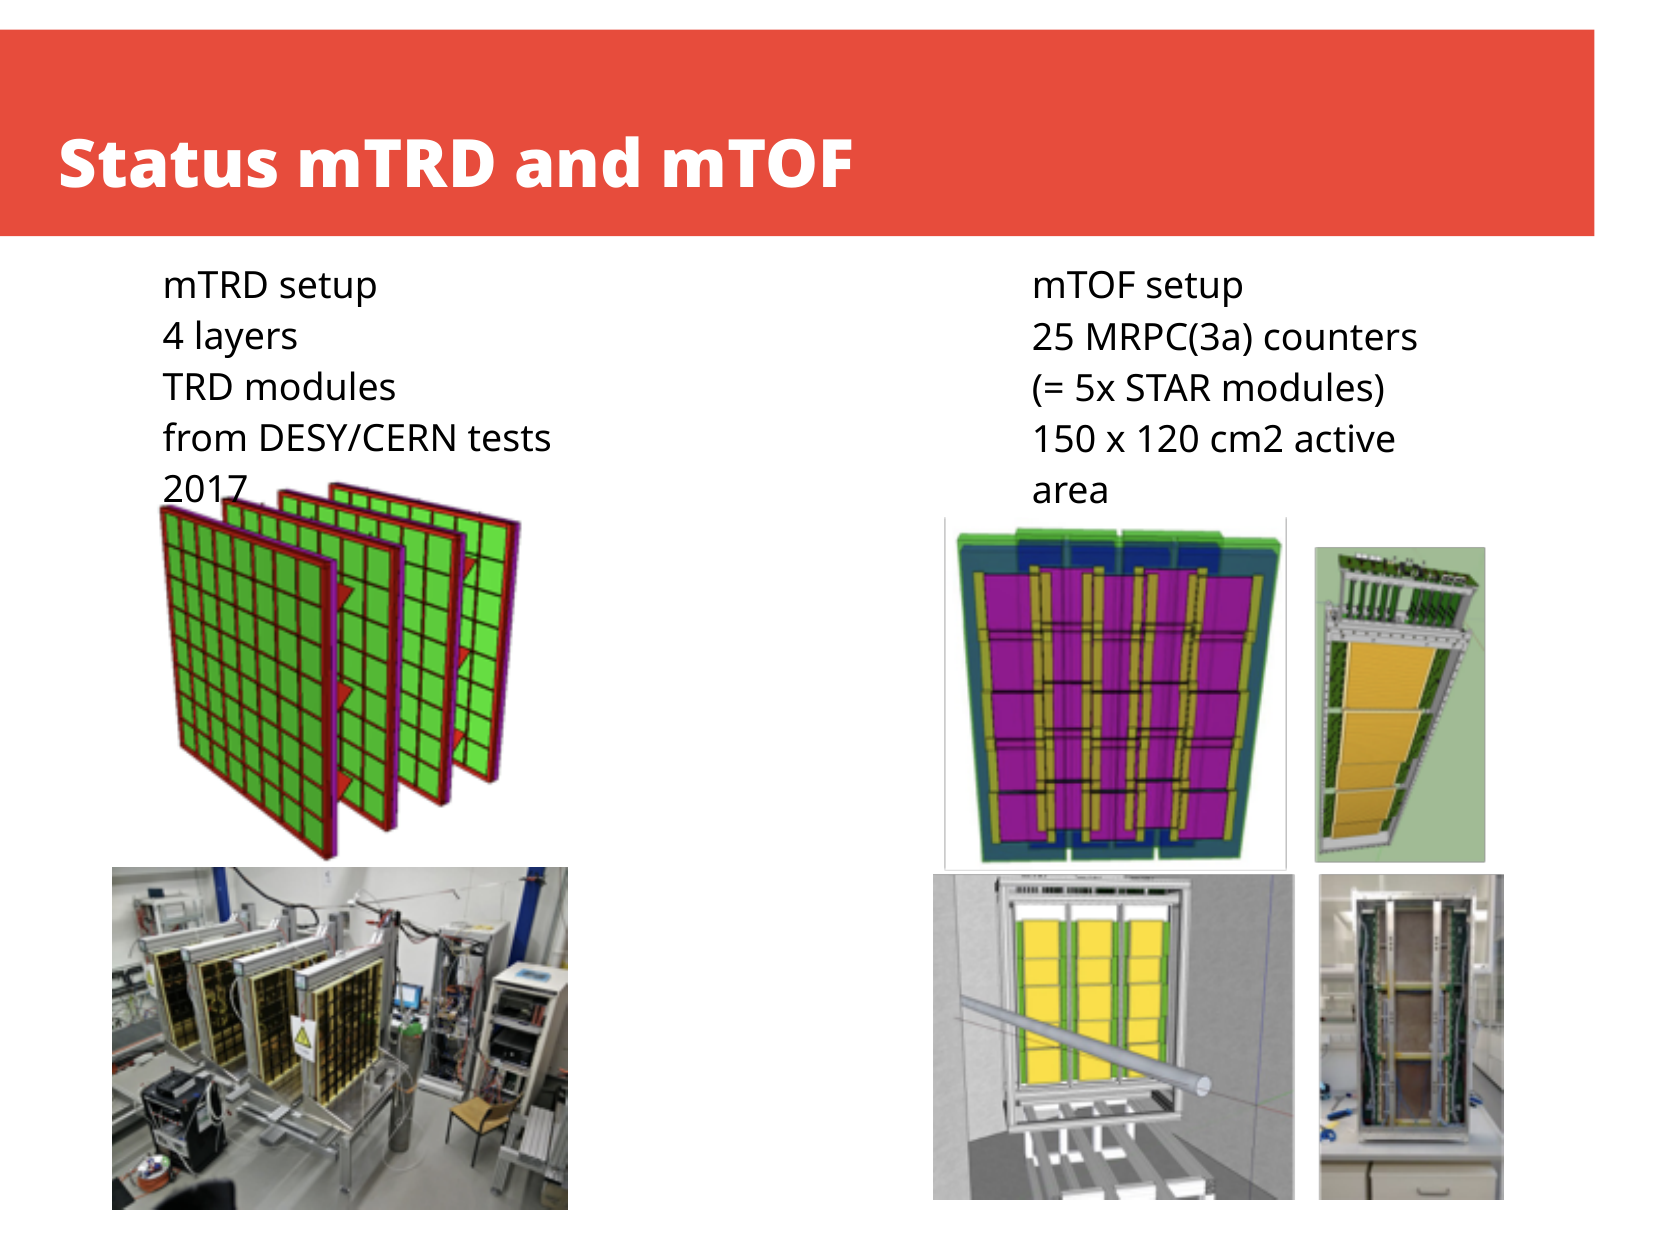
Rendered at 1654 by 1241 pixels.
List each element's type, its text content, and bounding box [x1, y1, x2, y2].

title Status mTRD and mTOF [59, 59, 1595, 207]
text_box mTOF setup 25 MRPC(3a) counters (= 5x STAR modules) 150 x 120 cm2 active area 1600 readout channels [1017, 251, 1443, 504]
picture [933, 517, 1504, 1200]
text_box mTRD setup 4 layers TRD modules from DESY/CERN tests 2017 [147, 250, 601, 455]
picture [112, 455, 568, 1210]
